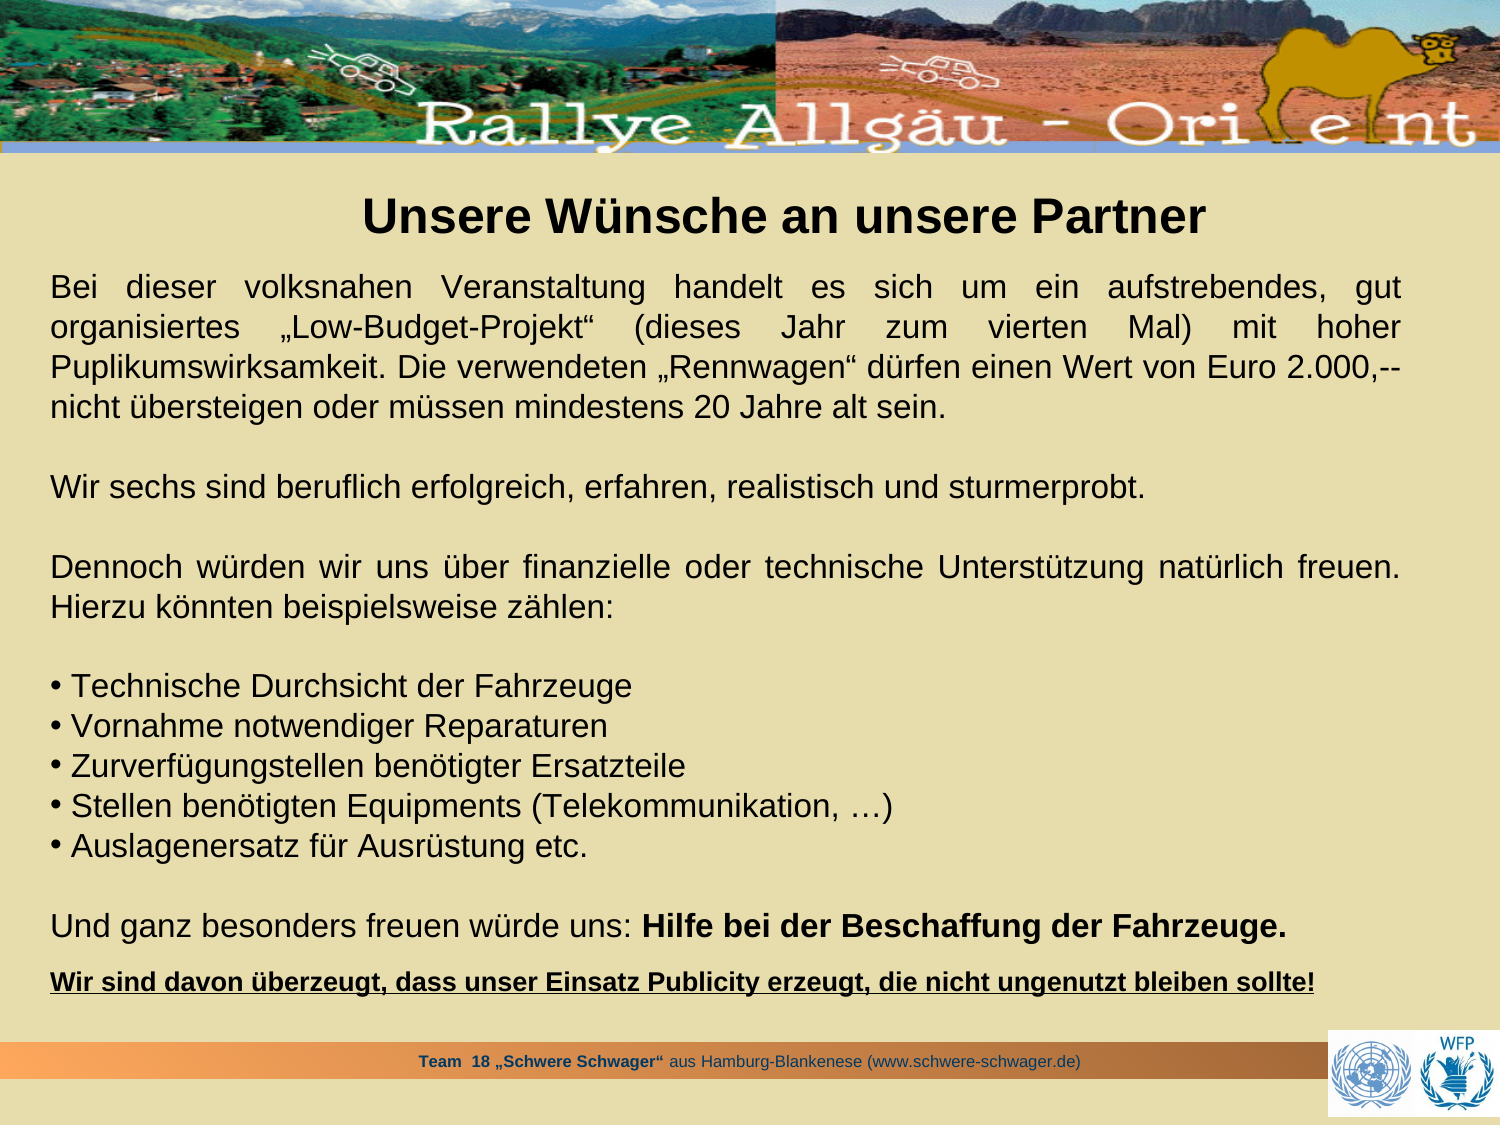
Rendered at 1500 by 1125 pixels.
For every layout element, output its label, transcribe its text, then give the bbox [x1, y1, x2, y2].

text_box Unsere Wünsche an unsere Partner [199, 175, 1372, 252]
picture [0, 0, 1500, 153]
text_box Bei dieser volksnahen Veranstaltung handelt es sich um ein aufstrebendes, gut organisiertes „Low-Budget-Projekt“ (dieses Jahr zum vierten Mal) mit hoher Puplikumswirksamkeit. Die verwendeten „Rennwagen“ dürfen einen Wert von Euro 2.000,-- nicht übersteigen oder müssen mindestens 20 Jahre alt sein. Wir sechs sind beruflich erfolgreich, erfahren, realistisch und sturmerprobt. Dennoch würden wir uns über finanzielle oder technische Unterstützung natürlich freuen. Hierzu könnten beispielsweise zählen: Technische Durchsicht der Fahrzeuge Vornahme notwendiger Reparaturen Zurverfügungstellen benötigter Ersatzteile Stellen benötigten Equipments (Telekommunikation, …) Auslagenersatz für Ausrüstung etc. Und ganz besonders freuen würde uns: Hilfe bei der Beschaffung der Fahrzeuge. Wir sind davon überzeugt, dass unser Einsatz Publicity erzeugt, die nicht ungenutzt bleiben sollte! [35, 257, 1419, 1005]
picture [1328, 1030, 1500, 1117]
